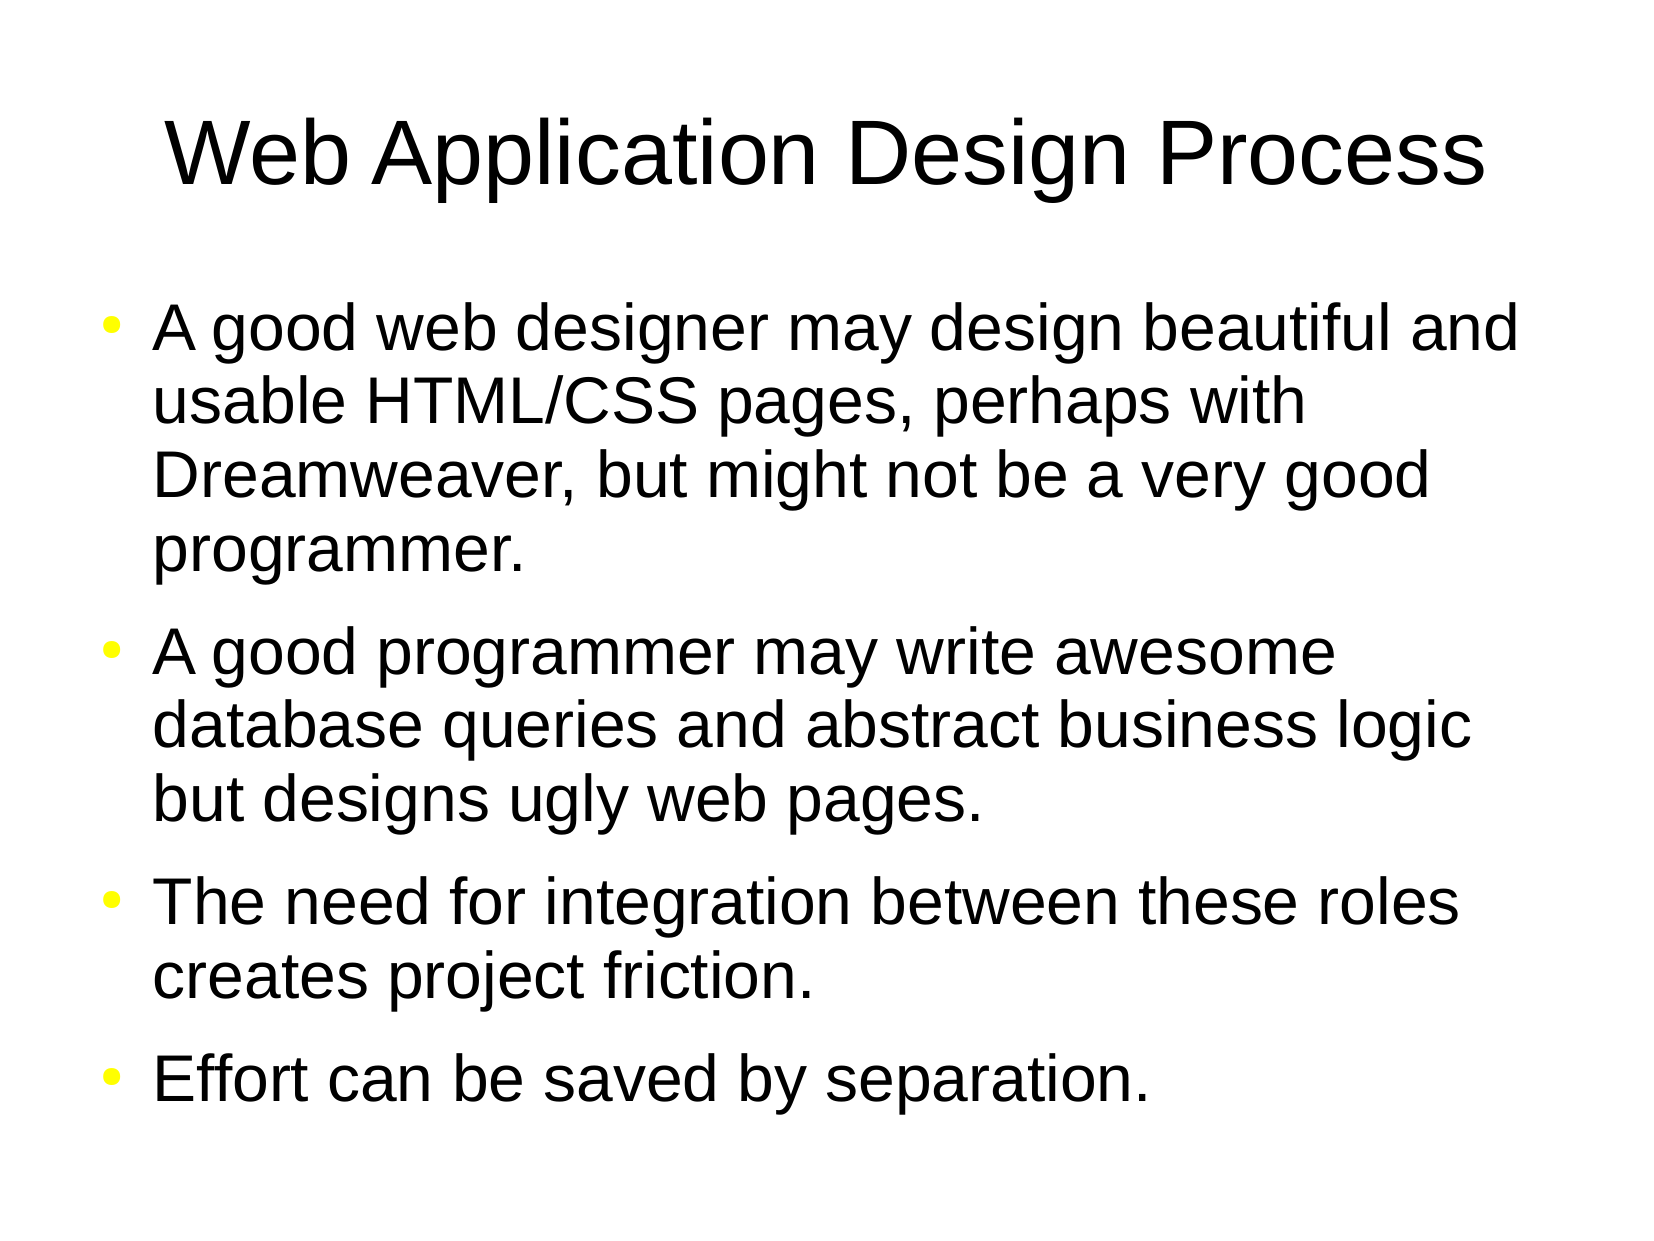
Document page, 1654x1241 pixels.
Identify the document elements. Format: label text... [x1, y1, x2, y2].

list A good web designer may design beautiful and usable HTML/CSS pages, perhaps with Dreamweaver, but might not be a very good programmer. A good programmer may write awesome database queries and abstract business logic but designs ugly web pages. The need for integration between these roles creates project friction. Effort can be saved by separation. [82, 290, 1571, 1120]
title Web Application Design Process [82, 49, 1571, 257]
